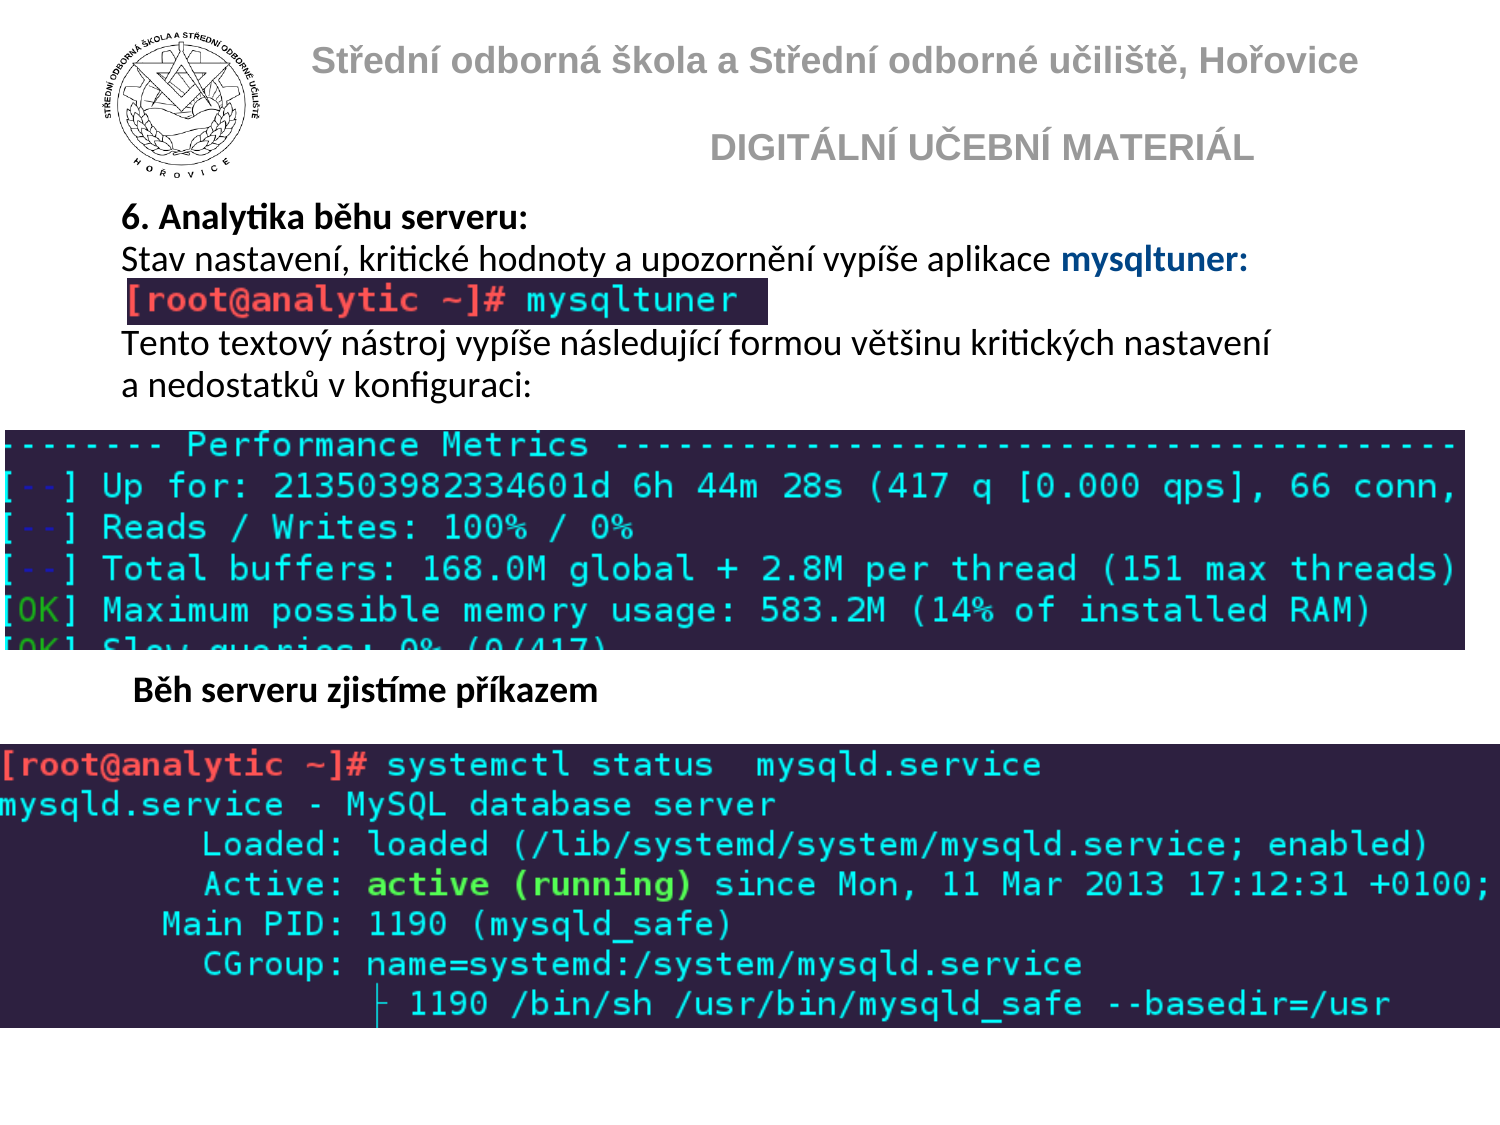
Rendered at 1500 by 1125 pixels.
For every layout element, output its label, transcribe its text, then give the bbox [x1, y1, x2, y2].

picture [127, 278, 768, 325]
picture [102, 31, 260, 178]
text_box Běh serveru zjistíme příkazem [118, 661, 1359, 733]
text_box 6. Analytika běhu serveru: Stav nastavení, kritické hodnoty a upozornění vypíše aplikace mysqltuner: Tento textový nástroj vypíše následující formou většinu kritických nastavení a nedostatků v konfiguraci: [106, 188, 1347, 430]
picture [5, 430, 1465, 650]
picture [0, 744, 1500, 1028]
